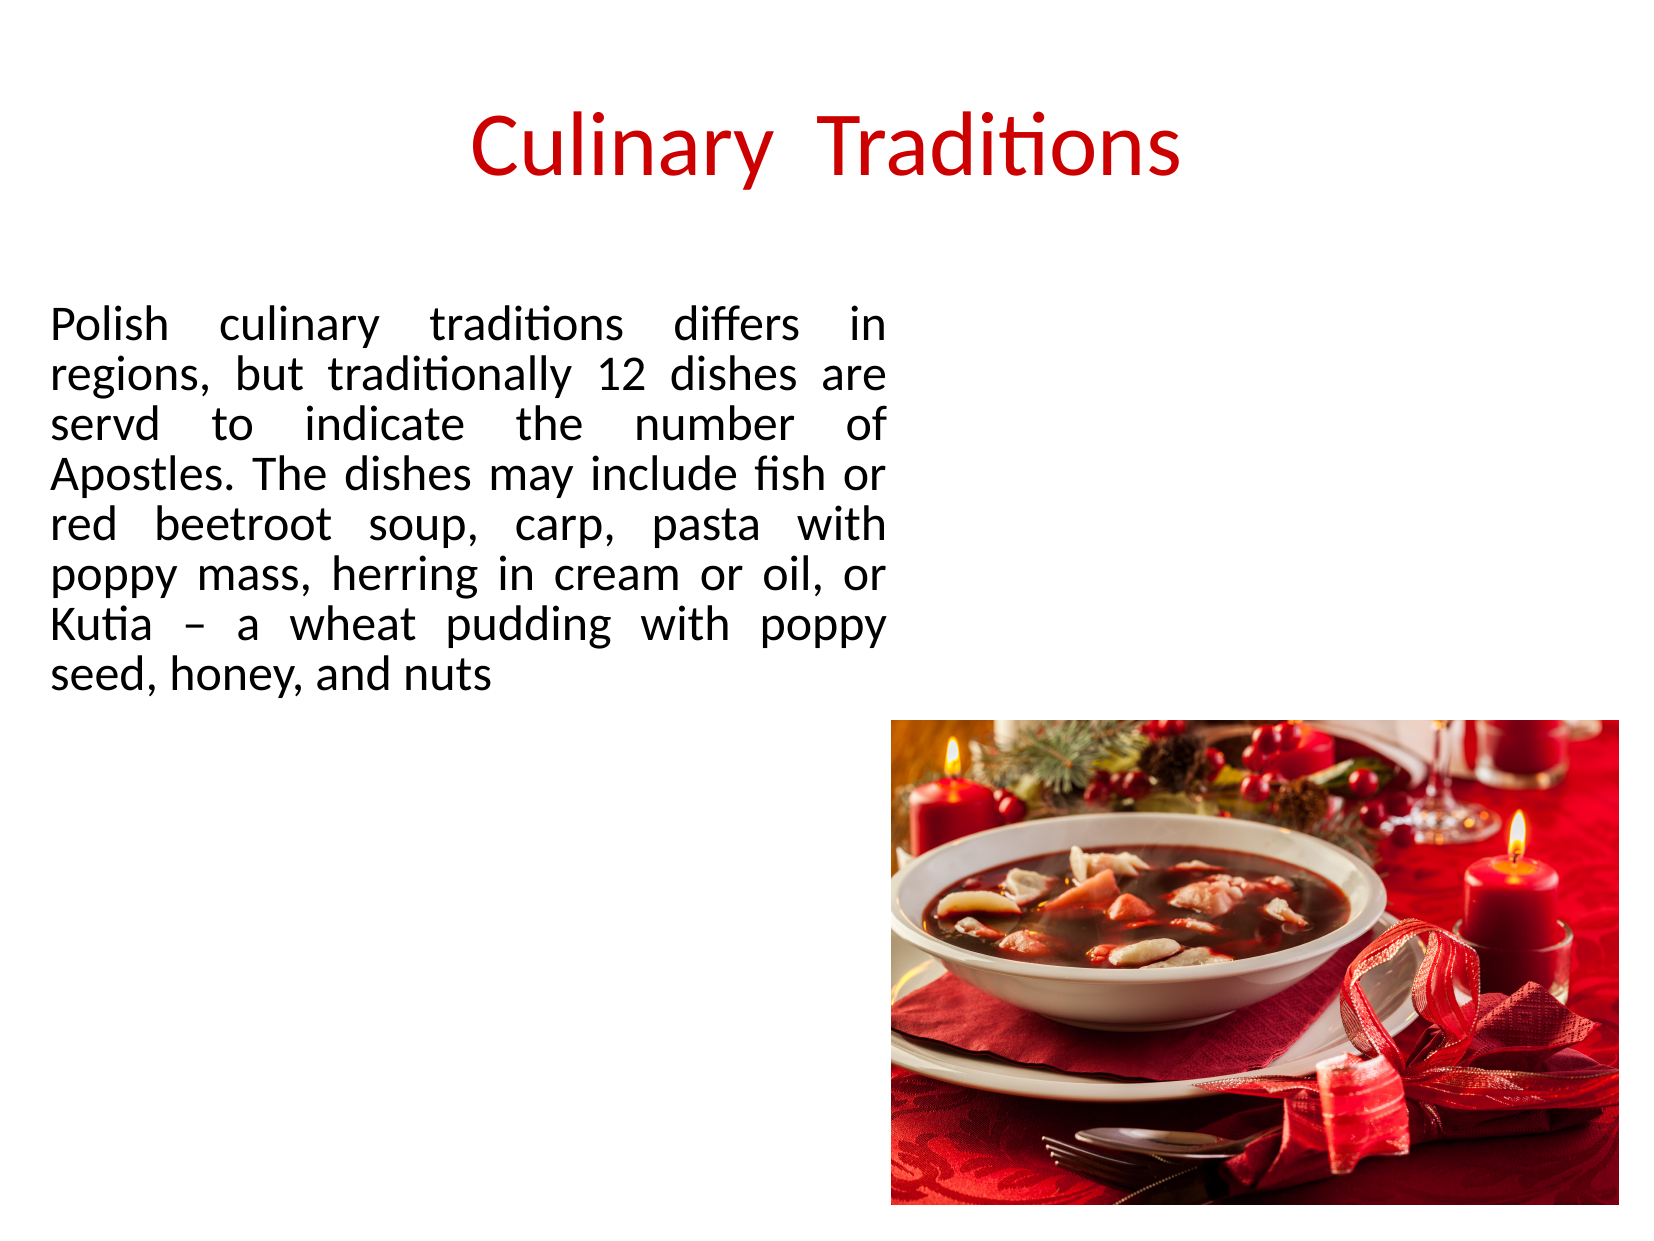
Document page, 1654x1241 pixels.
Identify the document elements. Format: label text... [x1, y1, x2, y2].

picture [891, 720, 1619, 1205]
text_box Polish culinary traditions differs in regions, but traditionally 12 dishes are servd to indicate the number of Apostles. The dishes may include fish or red beetroot soup, carp, pasta with poppy mass, herring in cream or oil, or Kutia – a wheat pudding with poppy seed, honey, and nuts [35, 295, 903, 844]
title Culinary Traditions [82, 49, 1571, 257]
